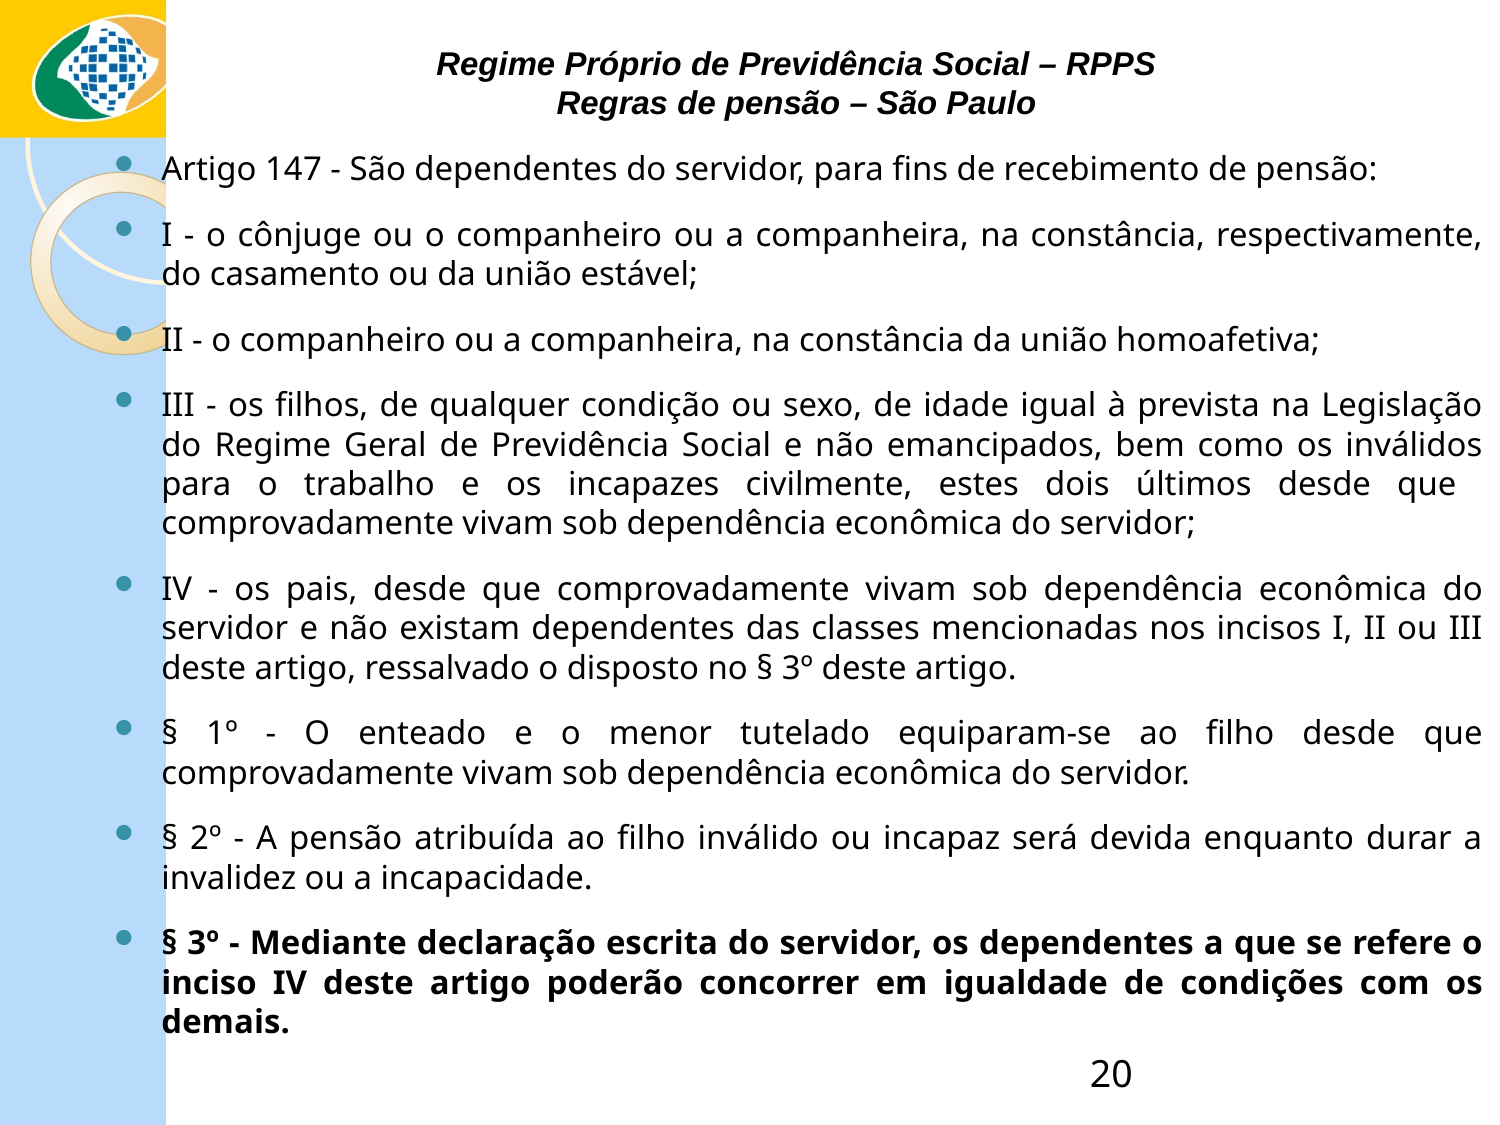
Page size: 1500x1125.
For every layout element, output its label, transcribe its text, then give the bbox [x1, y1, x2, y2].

list Regime Próprio de Previdência Social – RPPS Regras de pensão – São Paulo Artigo 147 - São dependentes do servidor, para fins de recebimento de pensão: I - o cônjuge ou o companheiro ou a companheira, na constância, respectivamente, do casamento ou da união estável; II - o companheiro ou a companheira, na constância da união homoafetiva; III - os filhos, de qualquer condição ou sexo, de idade igual à prevista na Legislação do Regime Geral de Previdência Social e não emancipados, bem como os inválidos para o trabalho e os incapazes civilmente, estes dois últimos desde que comprovadamente vivam sob dependência econômica do servidor; IV - os pais, desde que comprovadamente vivam sob dependência econômica do servidor e não existam dependentes das classes mencionadas nos incisos I, II ou III deste artigo, ressalvado o disposto no § 3º deste artigo. § 1º - O enteado e o menor tutelado equiparam-se ao filho desde que comprovadamente vivam sob dependência econômica do servidor. § 2º - A pensão atribuída ao filho inválido ou incapaz será devida enquanto durar a invalidez ou a incapacidade. § 3º - Mediante declaração escrita do servidor, os dependentes a que se refere o inciso IV deste artigo poderão concorrer em igualdade de condições com os demais. [93, 35, 1500, 1070]
picture [24, 12, 93, 125]
title [76, 0, 1500, 102]
slide_number <número> [1074, 1042, 1425, 1103]
